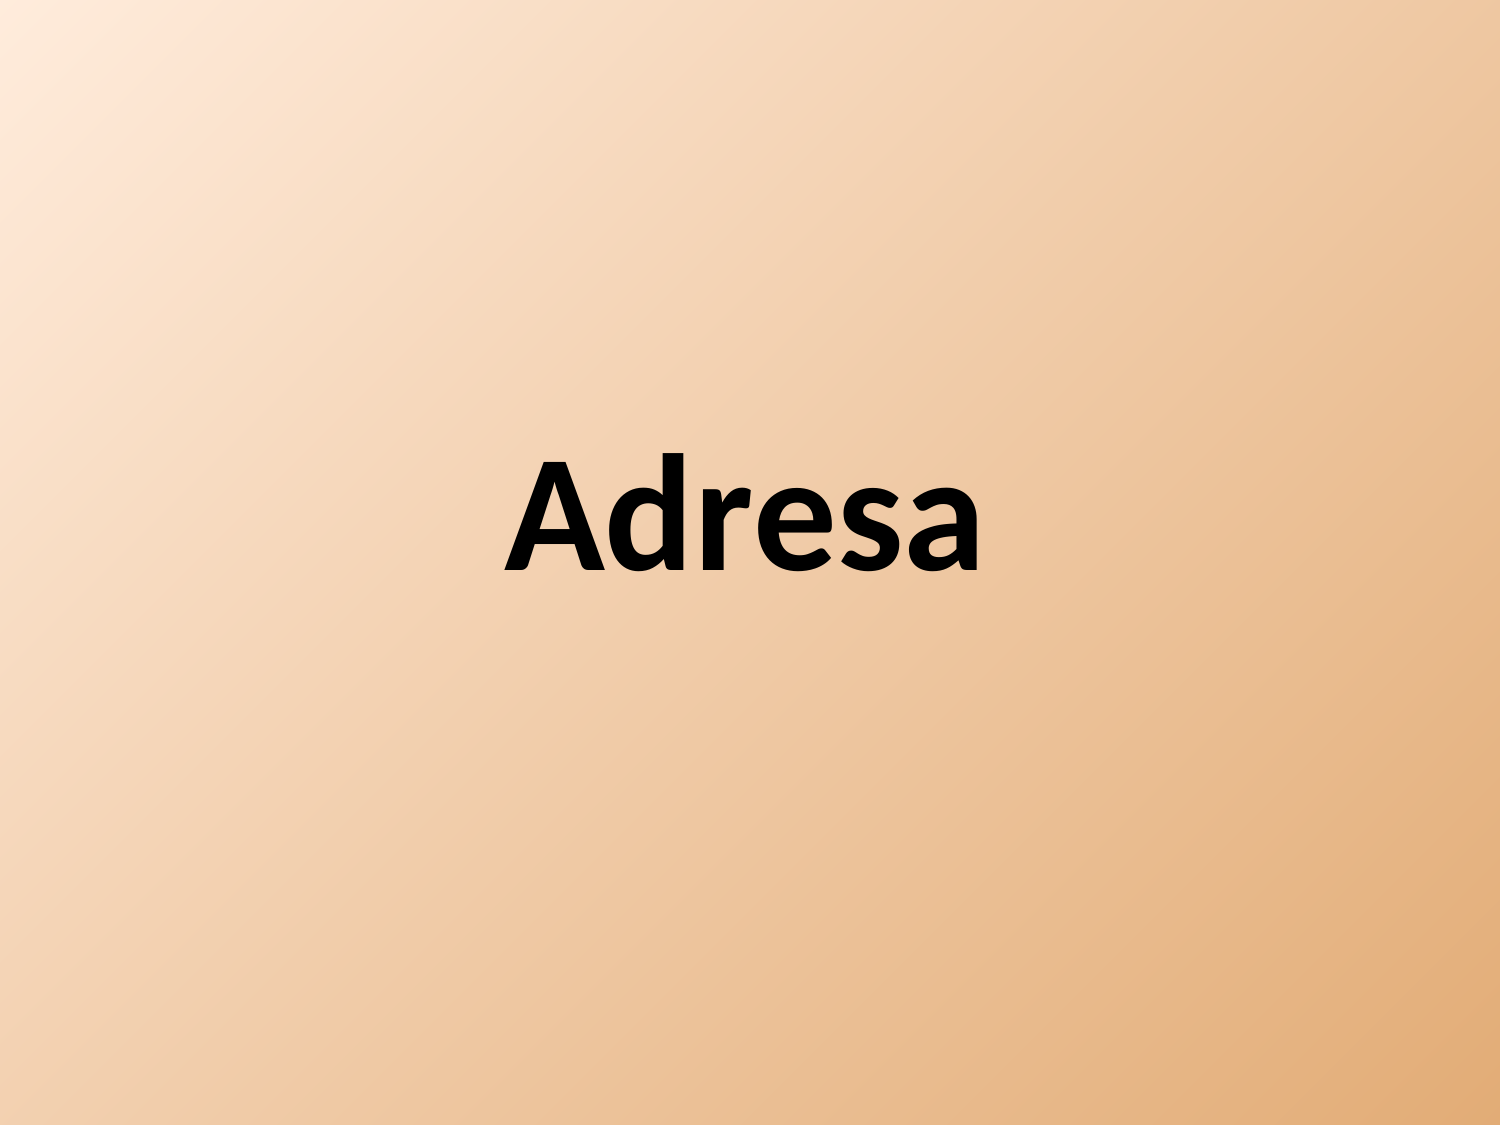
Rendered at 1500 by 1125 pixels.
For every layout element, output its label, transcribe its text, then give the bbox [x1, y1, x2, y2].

title Adresa [70, 363, 1421, 645]
